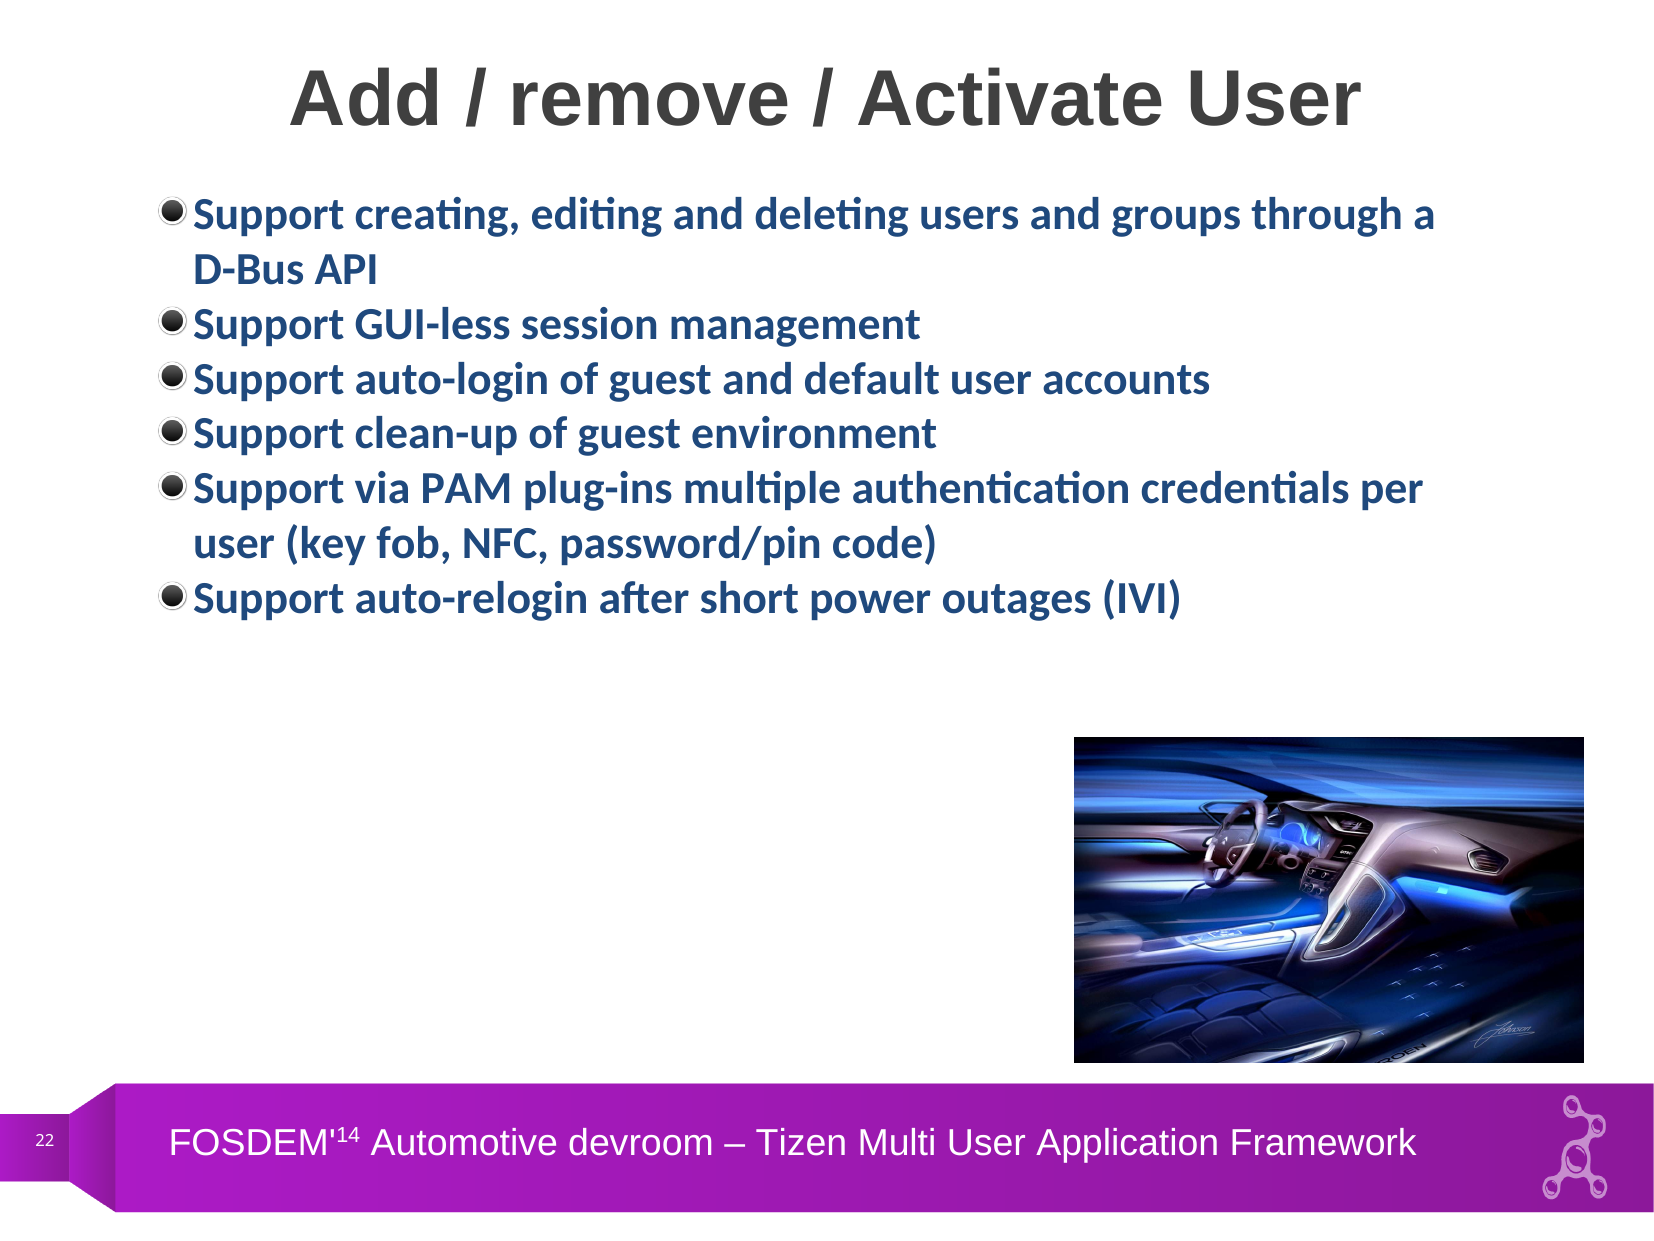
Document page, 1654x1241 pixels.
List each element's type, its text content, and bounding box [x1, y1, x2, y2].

picture [0, 0, 1654, 1241]
picture [157, 305, 188, 336]
picture [157, 415, 188, 446]
picture [157, 360, 188, 391]
text_box Support creating, editing and deleting users and groups through a D-Bus API Support GUI-less session management Support auto-login of guest and default user accounts Support clean-up of guest environment Support via PAM plug-ins multiple authentication credentials per user (key fob, NFC, password/pin code) Support auto-relogin after short power outages (IVI) [0, 175, 1475, 1108]
picture [157, 470, 188, 501]
picture [157, 580, 188, 611]
title Add / remove / Activate User [81, 39, 1571, 218]
picture [157, 195, 188, 226]
